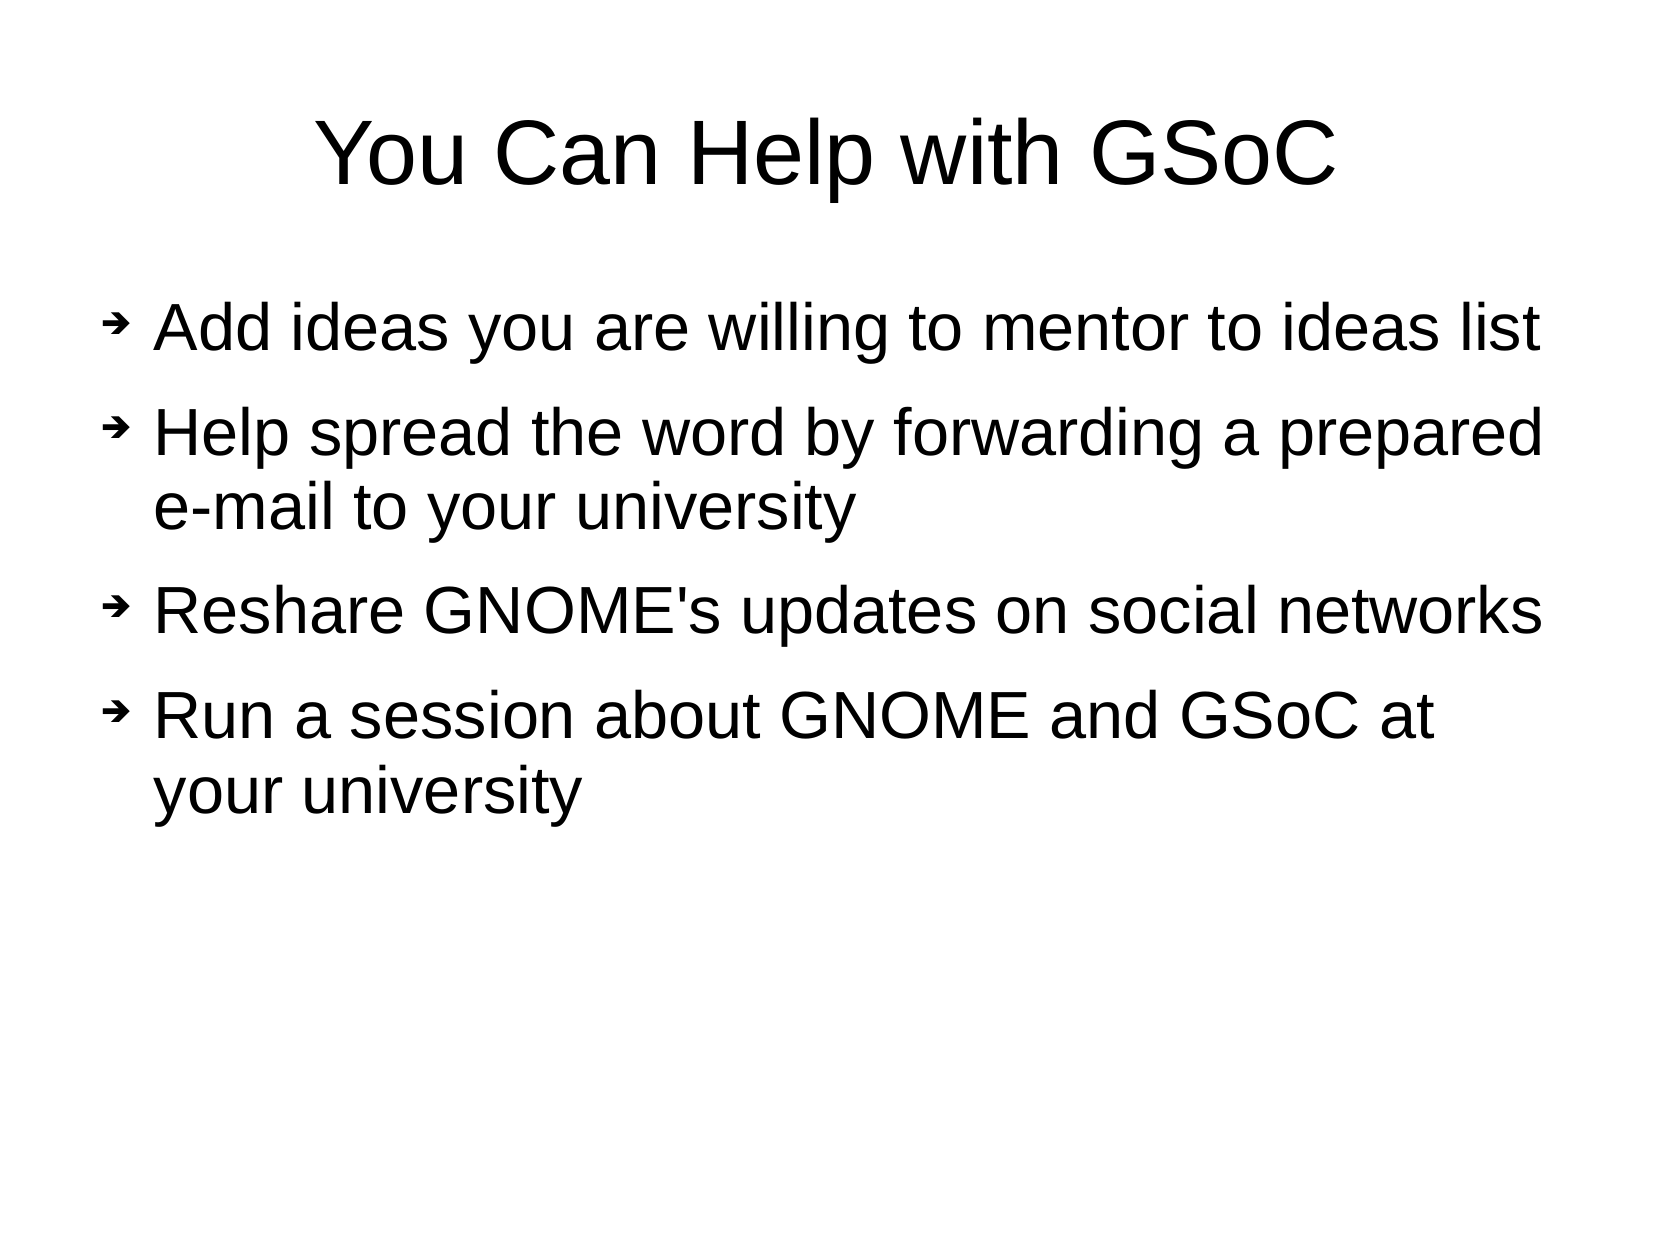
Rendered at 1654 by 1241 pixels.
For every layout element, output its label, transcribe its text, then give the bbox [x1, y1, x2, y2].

list Add ideas you are willing to mentor to ideas list Help spread the word by forwarding a prepared e-mail to your university Reshare GNOME's updates on social networks Run a session about GNOME and GSoC at your university [82, 290, 1571, 1010]
title You Can Help with GSoC [82, 49, 1571, 257]
